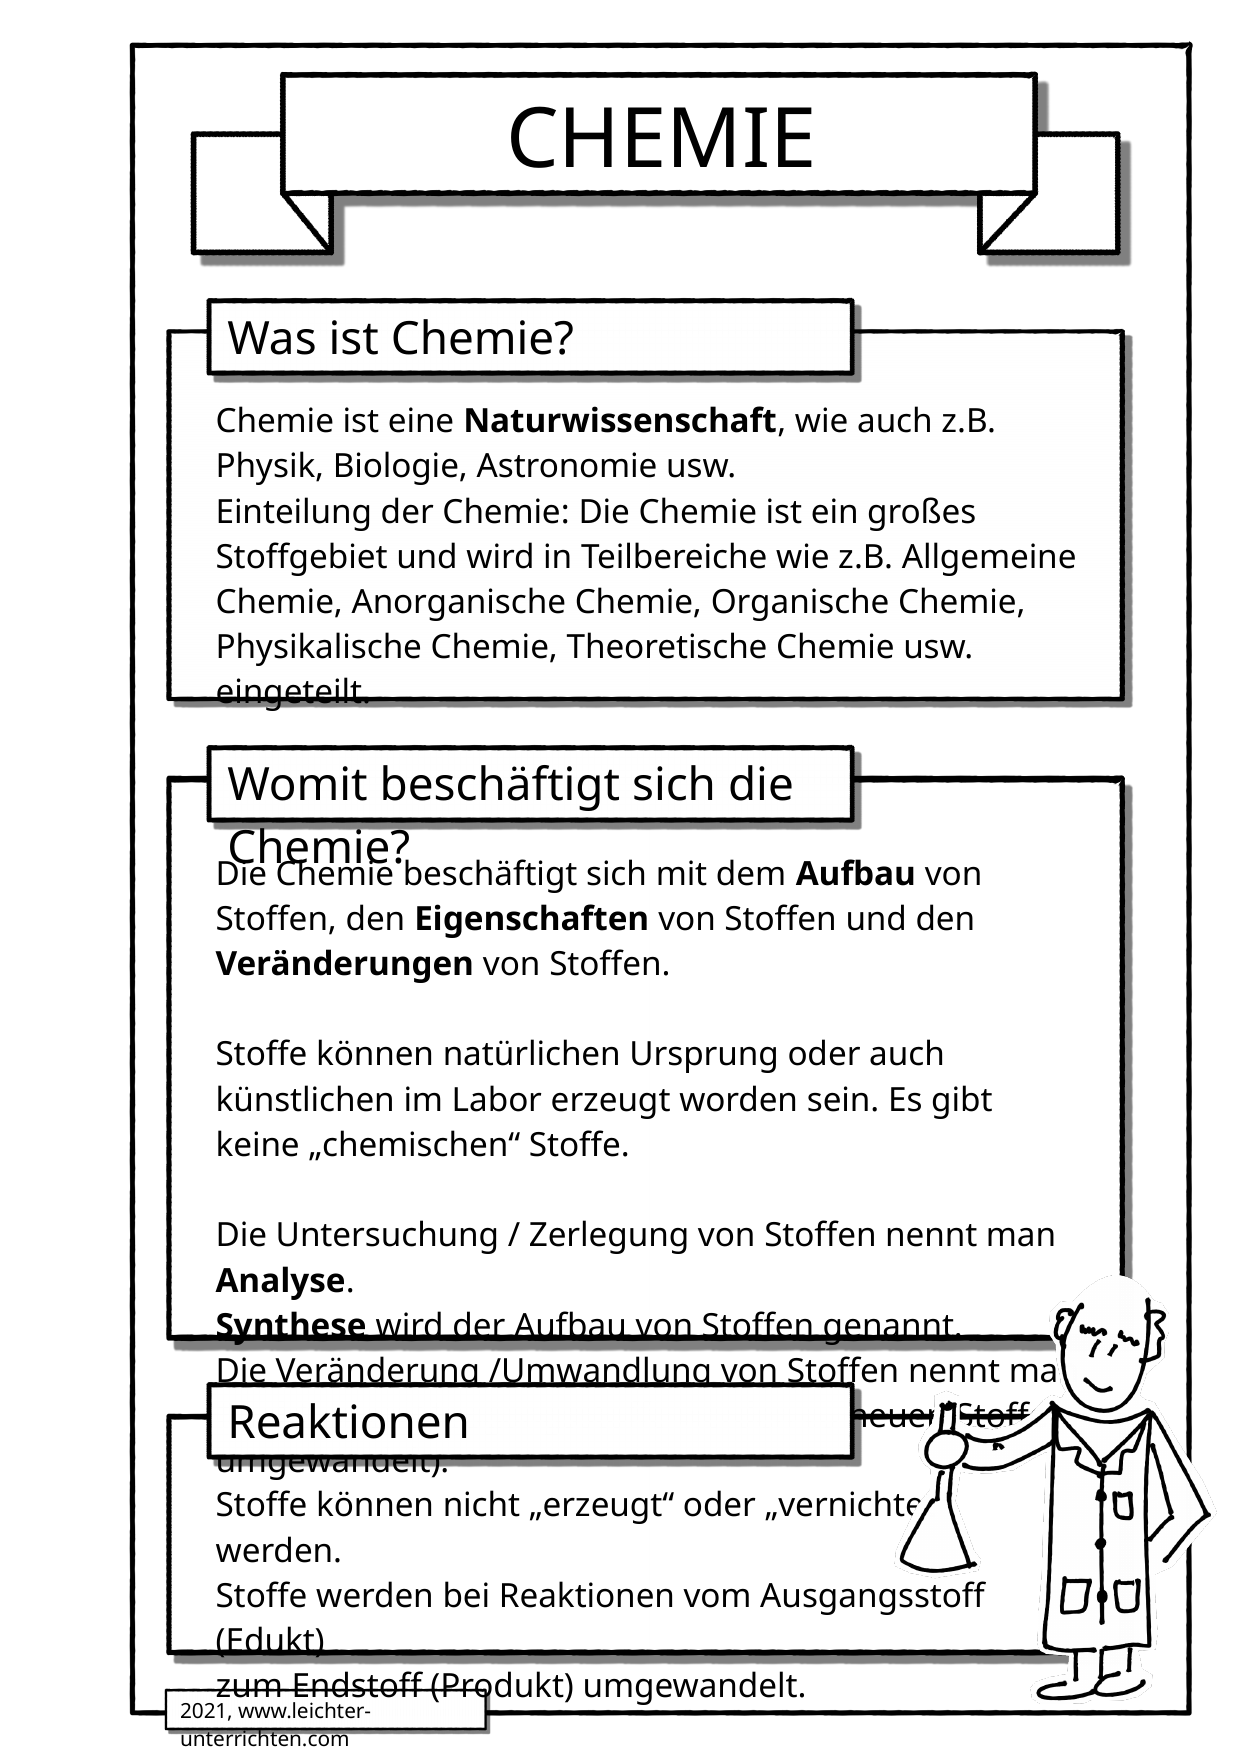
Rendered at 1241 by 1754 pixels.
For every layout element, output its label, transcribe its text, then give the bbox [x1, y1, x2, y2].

text_box Reaktionen [212, 1381, 851, 1459]
text_box Chemie ist eine Naturwissenschaft, wie auch z.B. Physik, Biologie, Astronomie usw. Einteilung der Chemie: Die Chemie ist ein großes Stoffgebiet und wird in Teilbereiche wie z.B. Allgemeine Chemie, Anorganische Chemie, Organische Chemie, Physikalische Chemie, Theoretische Chemie usw. eingeteilt. [200, 389, 1099, 675]
text_box CHEMIE [295, 70, 1028, 199]
picture [257, 1681, 265, 1688]
picture [478, 1681, 488, 1695]
picture [128, 41, 1217, 1735]
text_box Womit beschäftigt sich die Chemie? [212, 744, 851, 821]
text_box Die Chemie beschäftigt sich mit dem Aufbau von Stoffen, den Eigenschaften von Stoffen und den Veränderungen von Stoffen. Stoffe können natürlichen Ursprung oder auch künstlichen im Labor erzeugt worden sein. Es gibt keine „chemischen“ Stoffe. Die Untersuchung / Zerlegung von Stoffen nennt man Analyse. Synthese wird der Aufbau von Stoffen genannt. Die Veränderung /Umwandlung von Stoffen nennt man Reaktionen (Ausgangsstoffe werden zu neuen Stoffen umgewandelt). [200, 842, 1099, 1307]
picture [268, 1681, 277, 1688]
text_box 2021, www.leichter-unterrichten.com [165, 1688, 479, 1732]
text_box Stoffe können nicht „erzeugt“ oder „vernichtet“ werden. Stoffe werden bei Reaktionen vom Ausgangsstoff (Edukt) zum Endstoff (Produkt) umgewandelt. [200, 1473, 894, 1624]
text_box Was ist Chemie? [212, 297, 851, 375]
picture [315, 1681, 324, 1688]
picture [383, 1681, 393, 1688]
picture [446, 1676, 455, 1685]
picture [335, 1681, 345, 1688]
